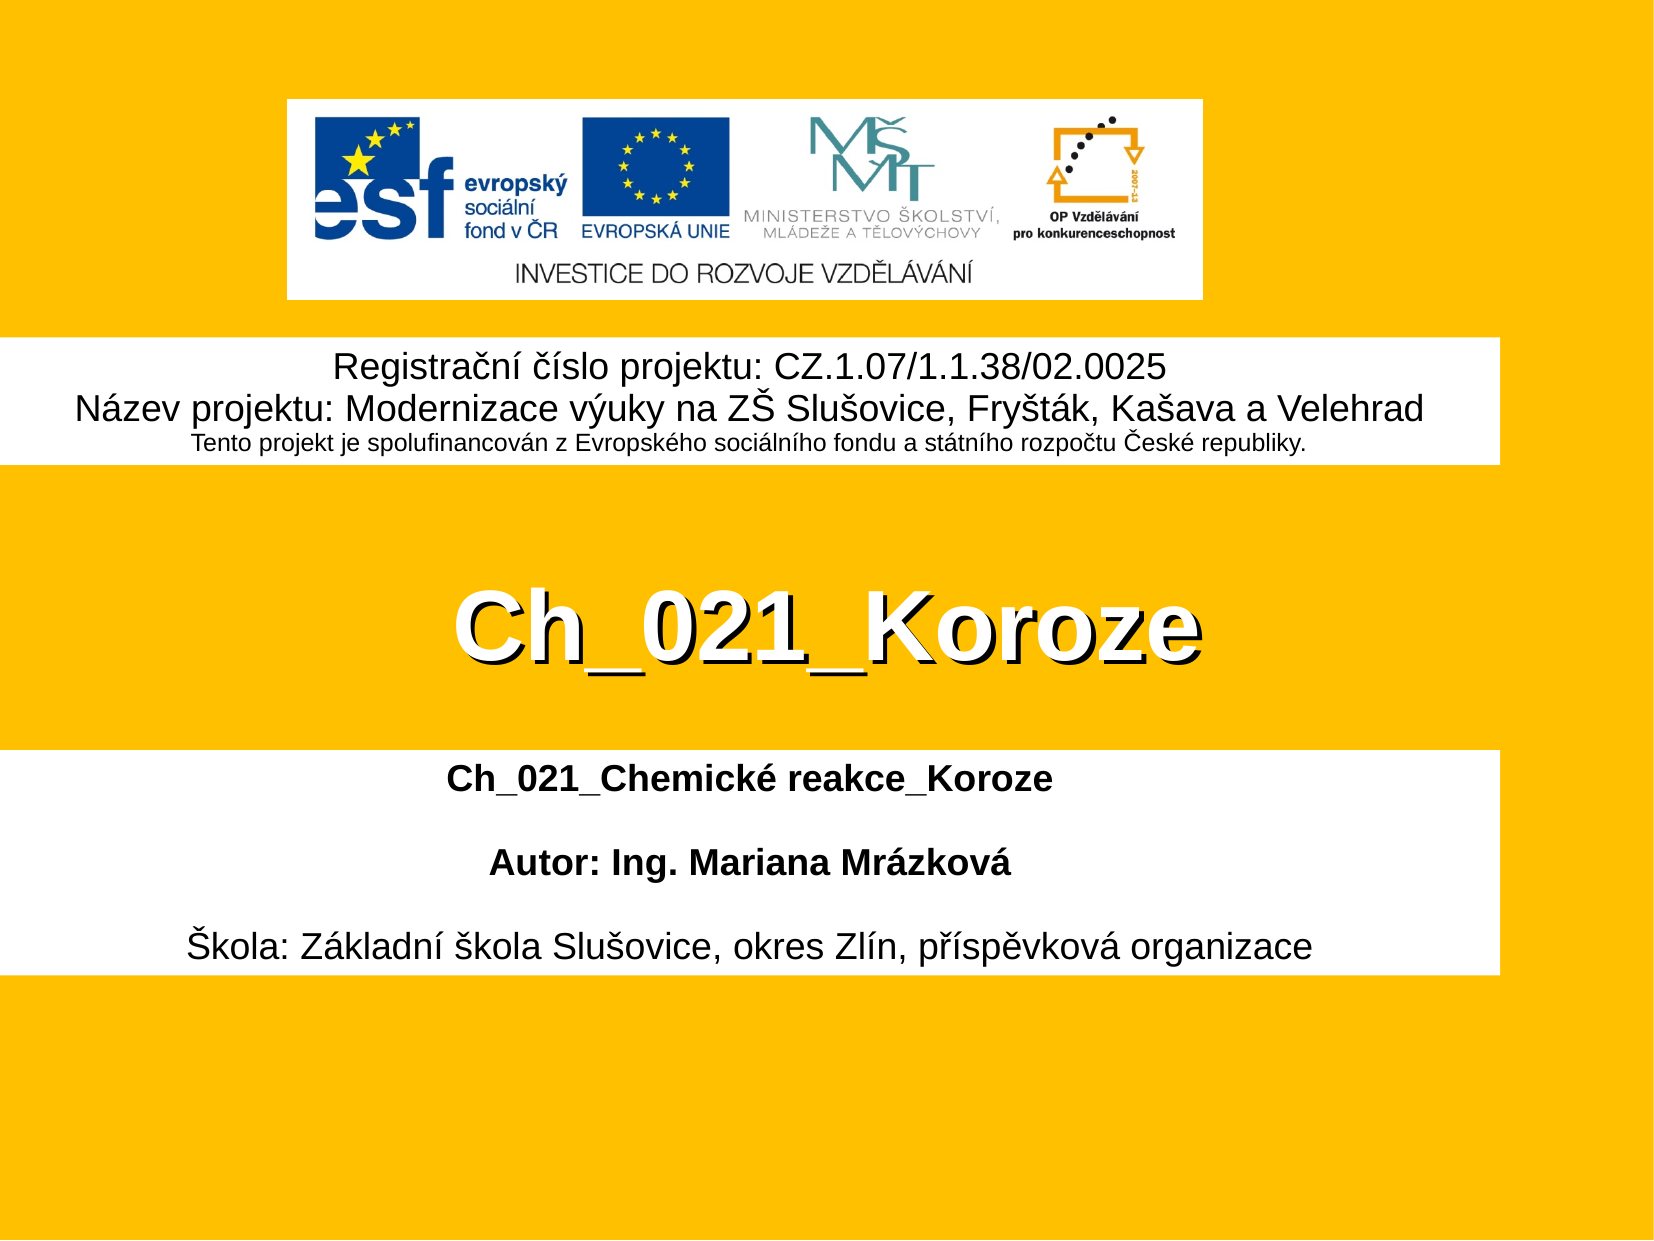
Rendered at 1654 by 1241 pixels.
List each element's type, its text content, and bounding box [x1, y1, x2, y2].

text_box Ch_021_Chemické reakce_Koroze Autor: Ing. Mariana Mrázková Škola: Základní škola Slušovice, okres Zlín, příspěvková organizace [0, 750, 1501, 976]
title Ch_021_Koroze [82, 516, 1571, 724]
text_box Registrační číslo projektu: CZ.1.07/1.1.38/02.0025 Název projektu: Modernizace výuky na ZŠ Slušovice, Fryšták, Kašava a Velehrad Tento projekt je spolufinancován z Evropského sociálního fondu a státního rozpočtu České republiky. [0, 337, 1501, 465]
picture [287, 99, 1203, 300]
